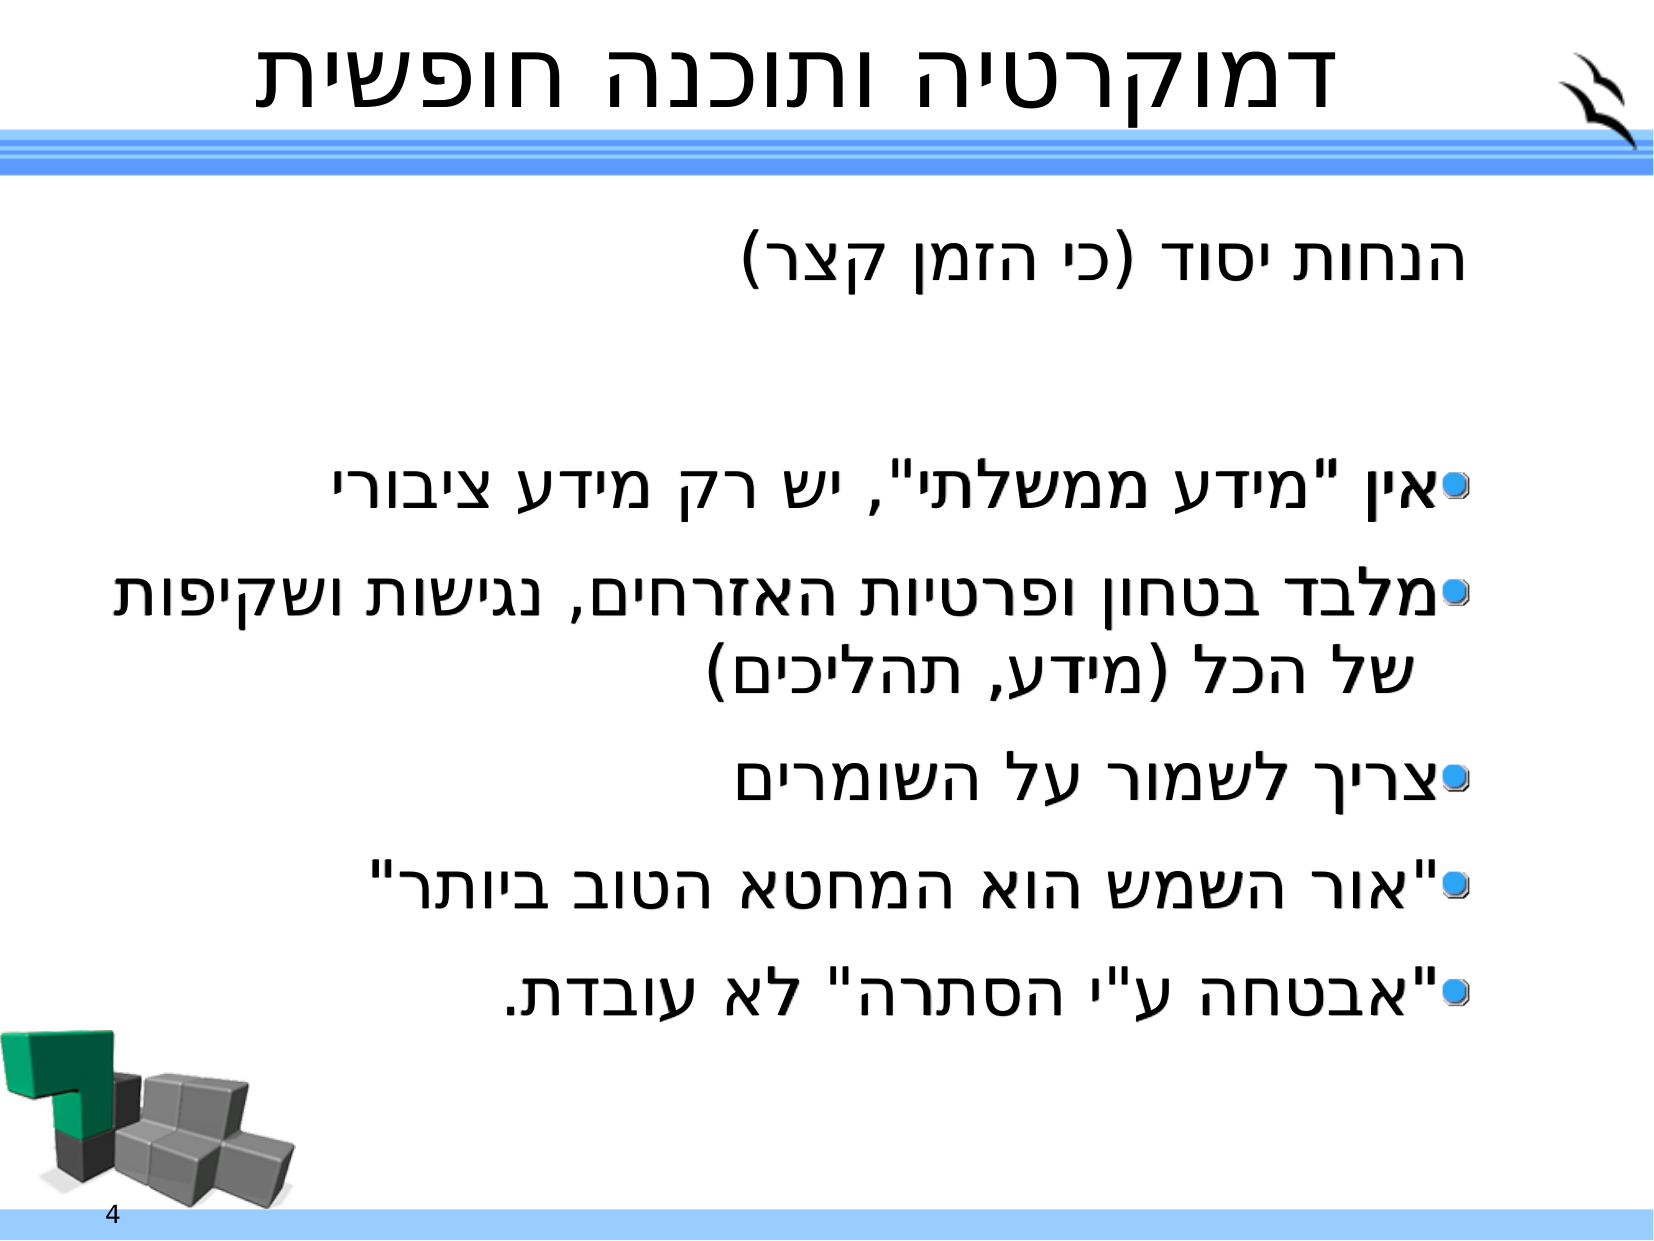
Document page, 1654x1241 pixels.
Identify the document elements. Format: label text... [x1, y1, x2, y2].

picture [0, 1030, 296, 1211]
list הנחות יסוד (כי הזמן קצר) אין "מידע ממשלתי", יש רק מידע ציבורי מלבד בטחון ופרטיות האזרחים, נגישות ושקיפות של הכל (מידע, תהליכים) צריך לשמור על השומרים "אור השמש הוא המחטא הטוב ביותר" "אבטחה ע"י הסתרה" לא עובדת. [75, 218, 1488, 1159]
picture [0, 47, 1654, 180]
title דמוקרטיה ותוכנה חופשית [92, 19, 1505, 126]
